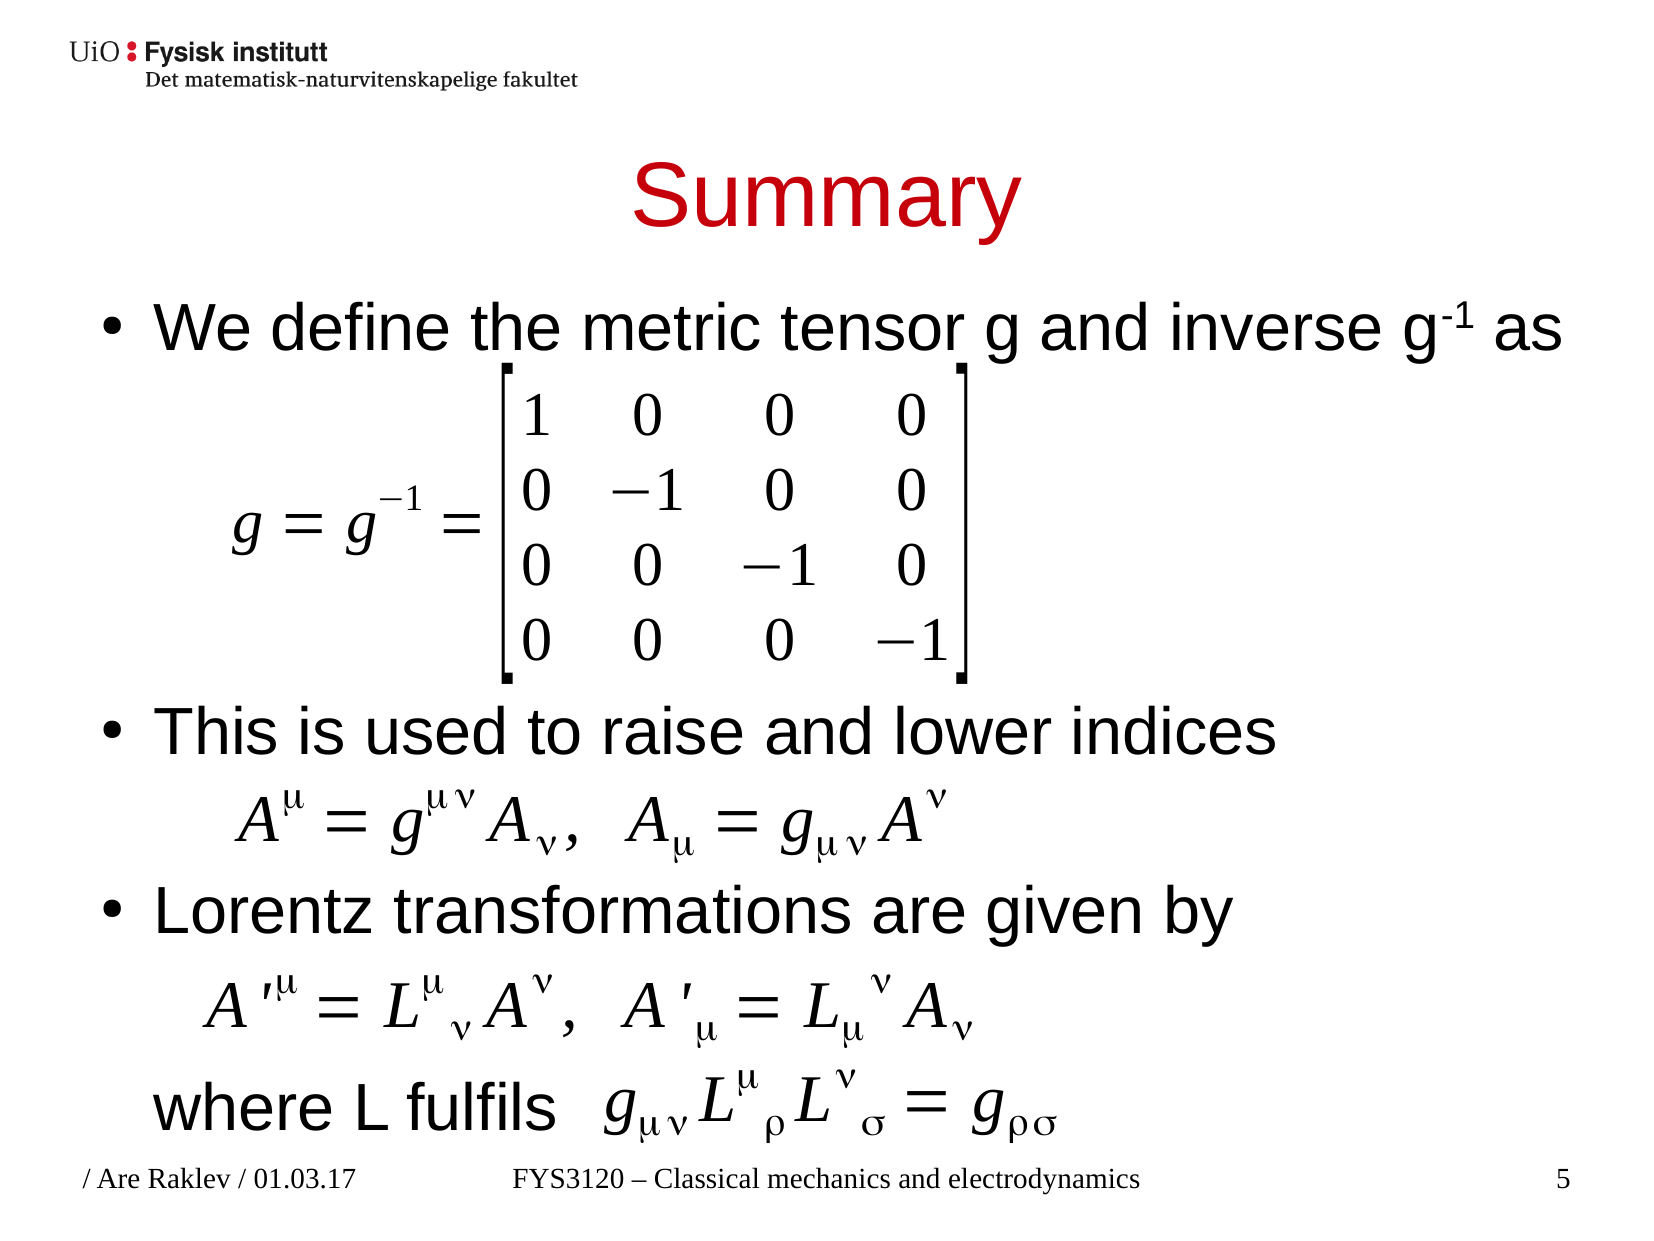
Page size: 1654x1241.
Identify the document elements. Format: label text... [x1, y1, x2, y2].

chart [225, 781, 955, 865]
list We define the metric tensor g and inverse g-1 as This is used to raise and lower indices Lorentz transformations are given by where L fulfils [82, 290, 1571, 1147]
title Summary [82, 90, 1571, 290]
chart [224, 360, 979, 688]
picture [68, 37, 581, 93]
chart [594, 1061, 1065, 1145]
chart [192, 967, 980, 1051]
